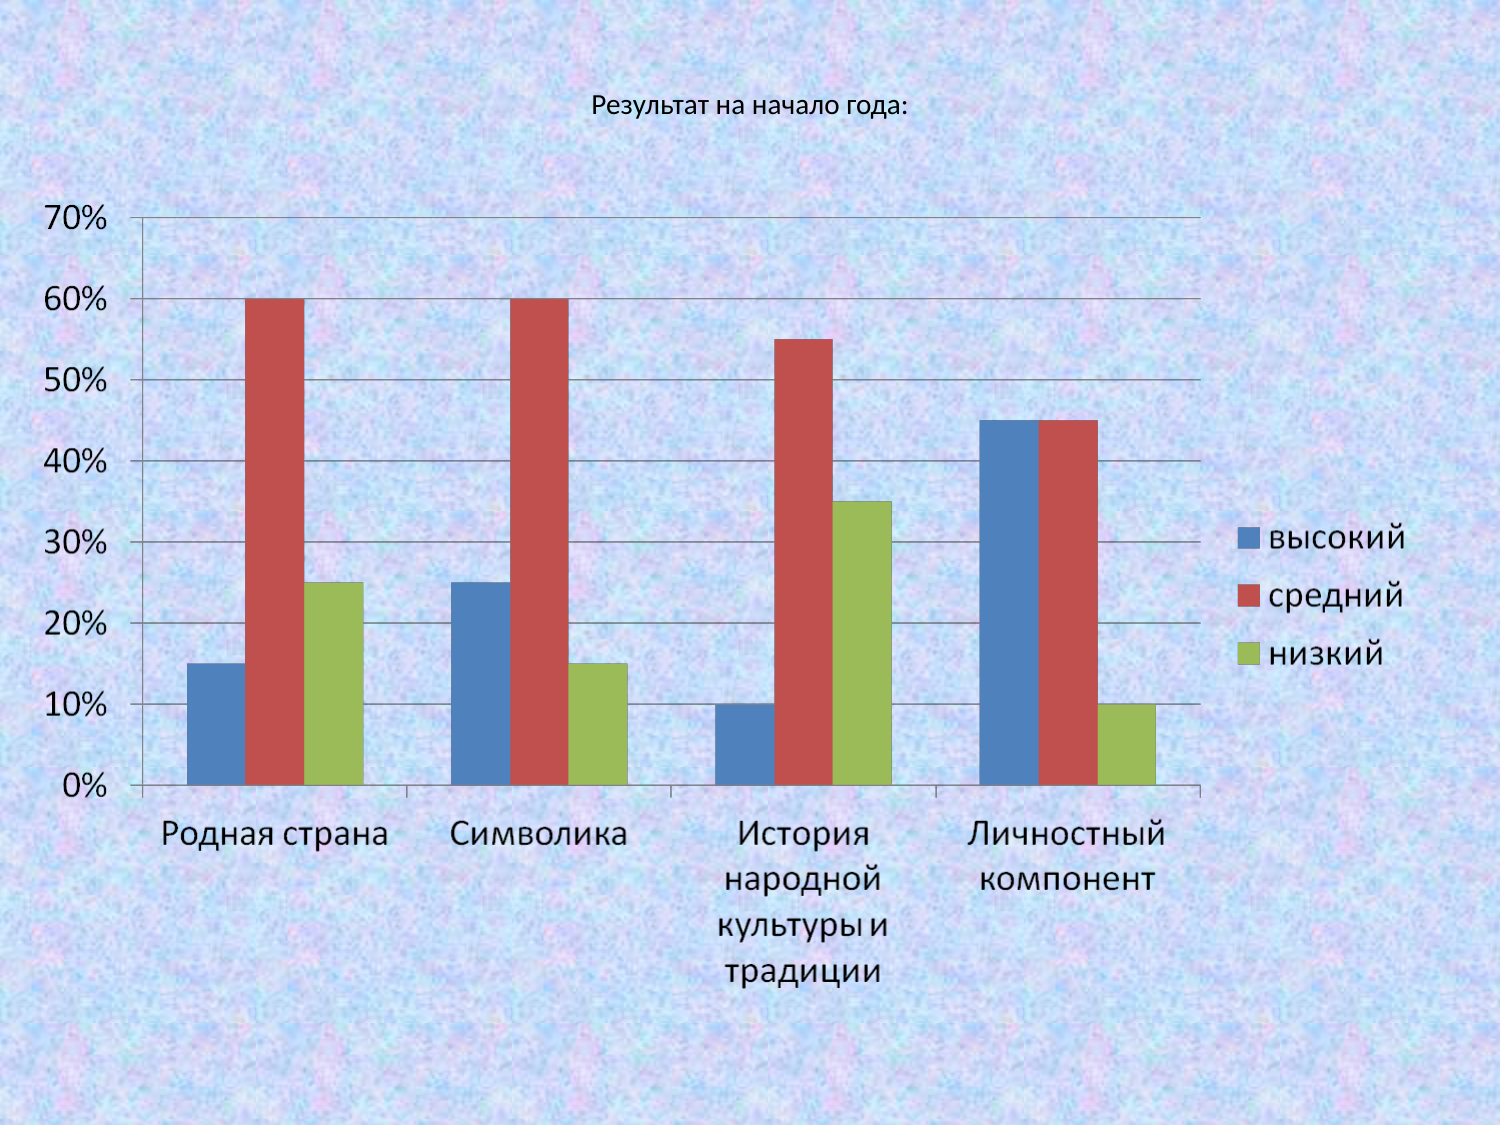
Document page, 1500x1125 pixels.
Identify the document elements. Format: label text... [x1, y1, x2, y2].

chart [21, 176, 1434, 1014]
title Результат на начало года: [75, 45, 1426, 161]
